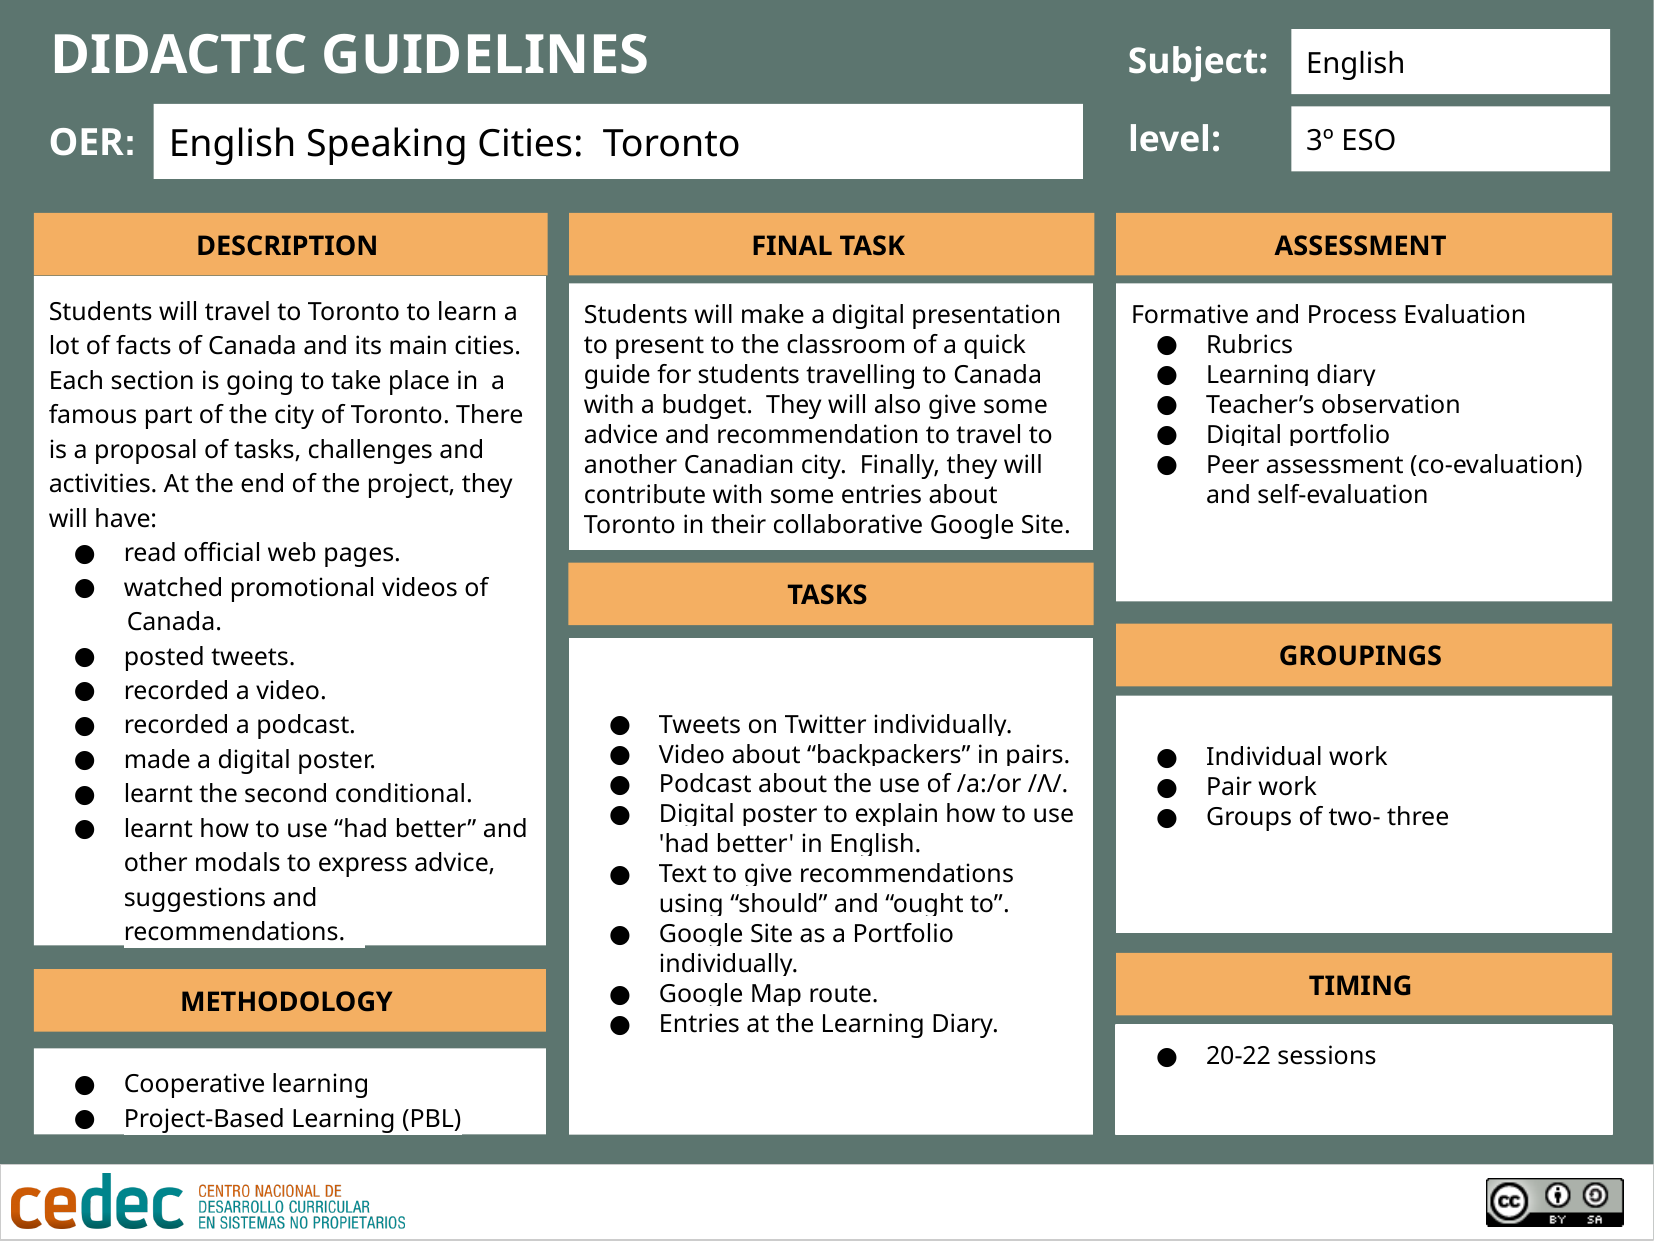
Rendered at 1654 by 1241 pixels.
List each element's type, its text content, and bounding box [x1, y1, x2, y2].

text_box TASKS [568, 562, 1094, 626]
text_box Subject: [1113, 30, 1291, 94]
picture [1486, 1178, 1624, 1227]
text_box ASSESSMENT [1116, 212, 1613, 276]
text_box Formative and Process Evaluation Rubrics Learning diary Teacher’s observation Digital portfolio Peer assessment (co-evaluation) and self-evaluation [1116, 283, 1613, 602]
text_box Students will travel to Toronto to learn a lot of facts of Canada and its main cities. Each section is going to take place in a famous part of the city of Toronto. There is a proposal of tasks, challenges and activities. At the end of the project, they will have: read official web pages. watched promotional videos of Canada. posted tweets. recorded a video. recorded a podcast. made a digital poster. learnt the second conditional. learnt how to use “had better” and other modals to express advice, suggestions and recommendations. [33, 276, 546, 946]
text_box METHODOLOGY [33, 969, 546, 1032]
text_box [0, 1164, 1654, 1241]
text_box Tweets on Twitter individually. Video about “backpackers” in pairs. Podcast about the use of /a:/or /Λ/. Digital poster to explain how to use 'had better' in English. Text to give recommendations using “should” and “ought to”. Google Site as a Portfolio individually. Google Map route. Entries at the Learning Diary. [569, 638, 1093, 1135]
text_box Individual work Pair work Groups of two- three [1116, 695, 1613, 933]
text_box FINAL TASK [569, 212, 1095, 276]
text_box English [1291, 29, 1611, 95]
text_box Students will make a digital presentation to present to the classroom of a quick guide for students travelling to Canada with a budget. They will also give some advice and recommendation to travel to another Canadian city. Finally, they will contribute with some entries about Toronto in their collaborative Google Site. [569, 283, 1093, 550]
text_box Cooperative learning Project-Based Learning (PBL) [33, 1048, 546, 1135]
text_box TIMING [1116, 952, 1613, 1016]
text_box English Speaking Cities: Toronto [153, 103, 1083, 179]
text_box DIDACTIC GUIDELINES [35, 11, 1028, 110]
text_box OER: [33, 110, 153, 174]
text_box 20-22 sessions [1116, 1024, 1613, 1135]
picture [11, 1173, 405, 1229]
text_box level: [1113, 109, 1303, 173]
text_box 3º ESO [1291, 106, 1611, 172]
text_box DESCRIPTION [33, 212, 548, 276]
text_box GROUPINGS [1116, 623, 1613, 687]
